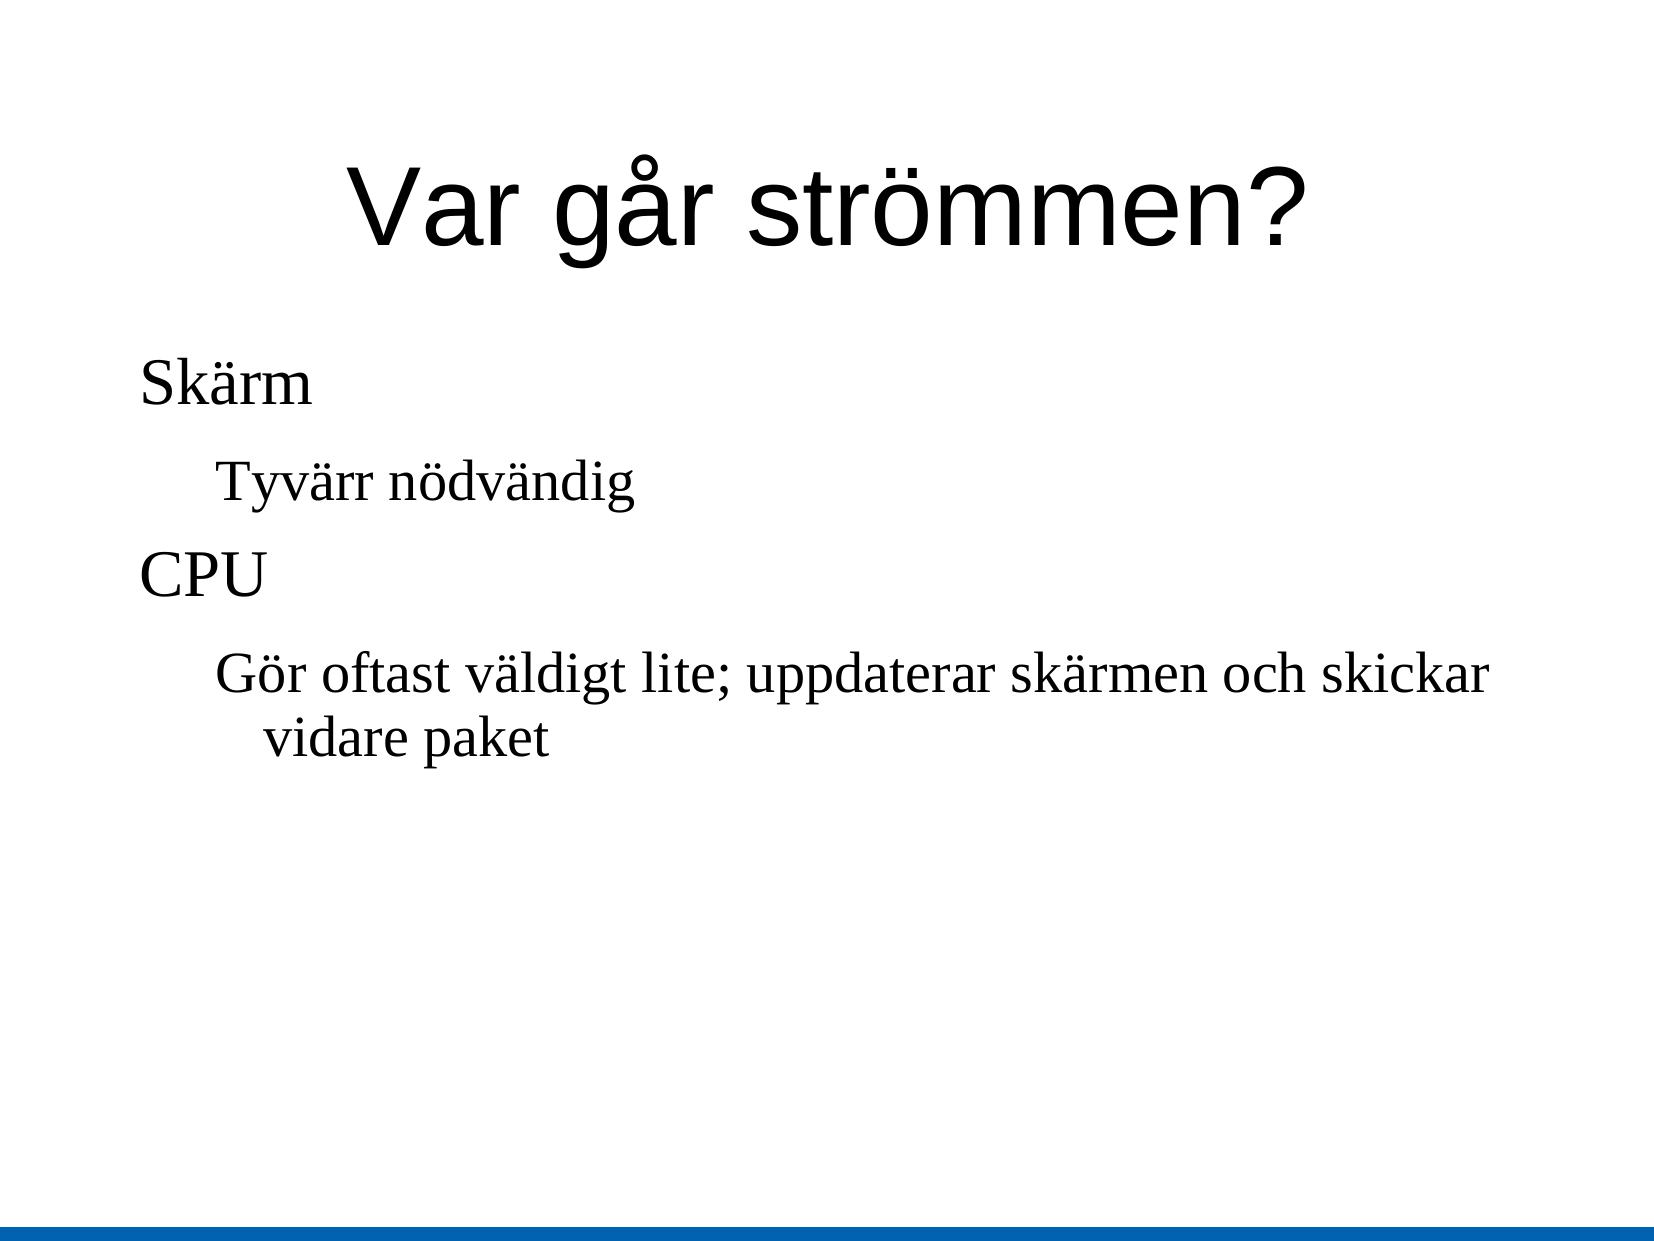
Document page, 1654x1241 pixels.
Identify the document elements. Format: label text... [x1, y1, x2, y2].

title Var går strömmen? [121, 102, 1534, 310]
list Skärm Tyvärr nödvändig CPU Gör oftast väldigt lite; uppdaterar skärmen och skickar vidare paket [121, 344, 1534, 1127]
